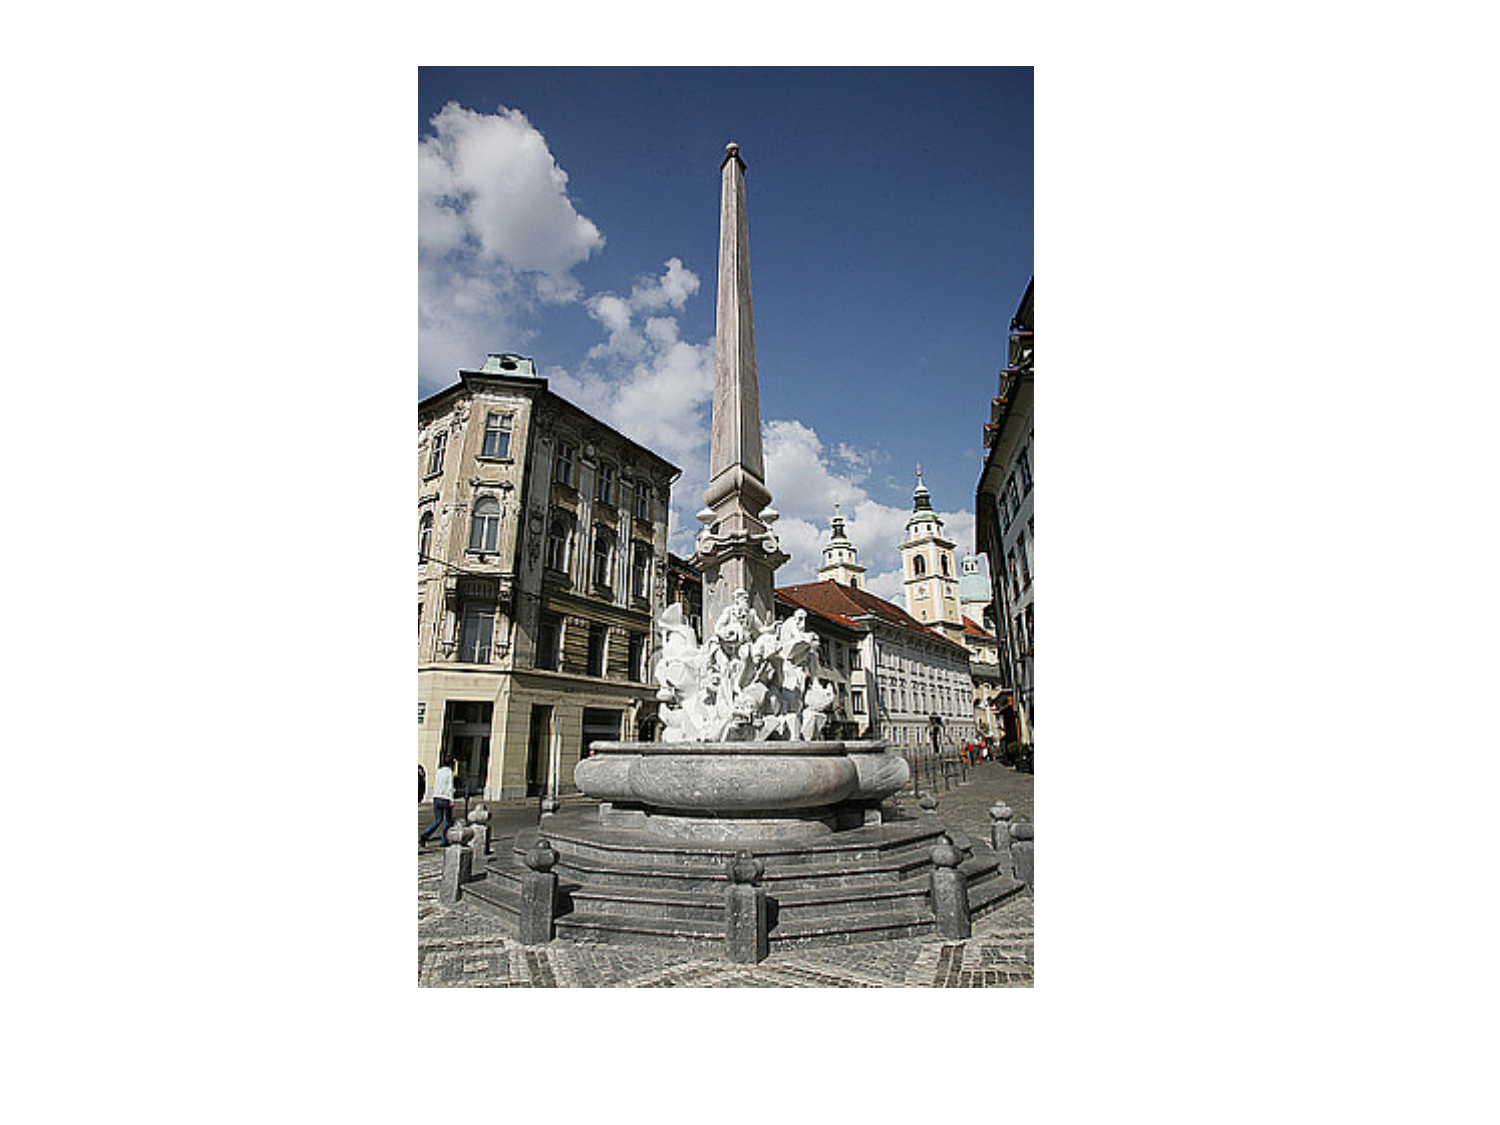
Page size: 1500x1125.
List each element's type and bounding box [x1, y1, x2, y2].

picture [418, 66, 1034, 988]
